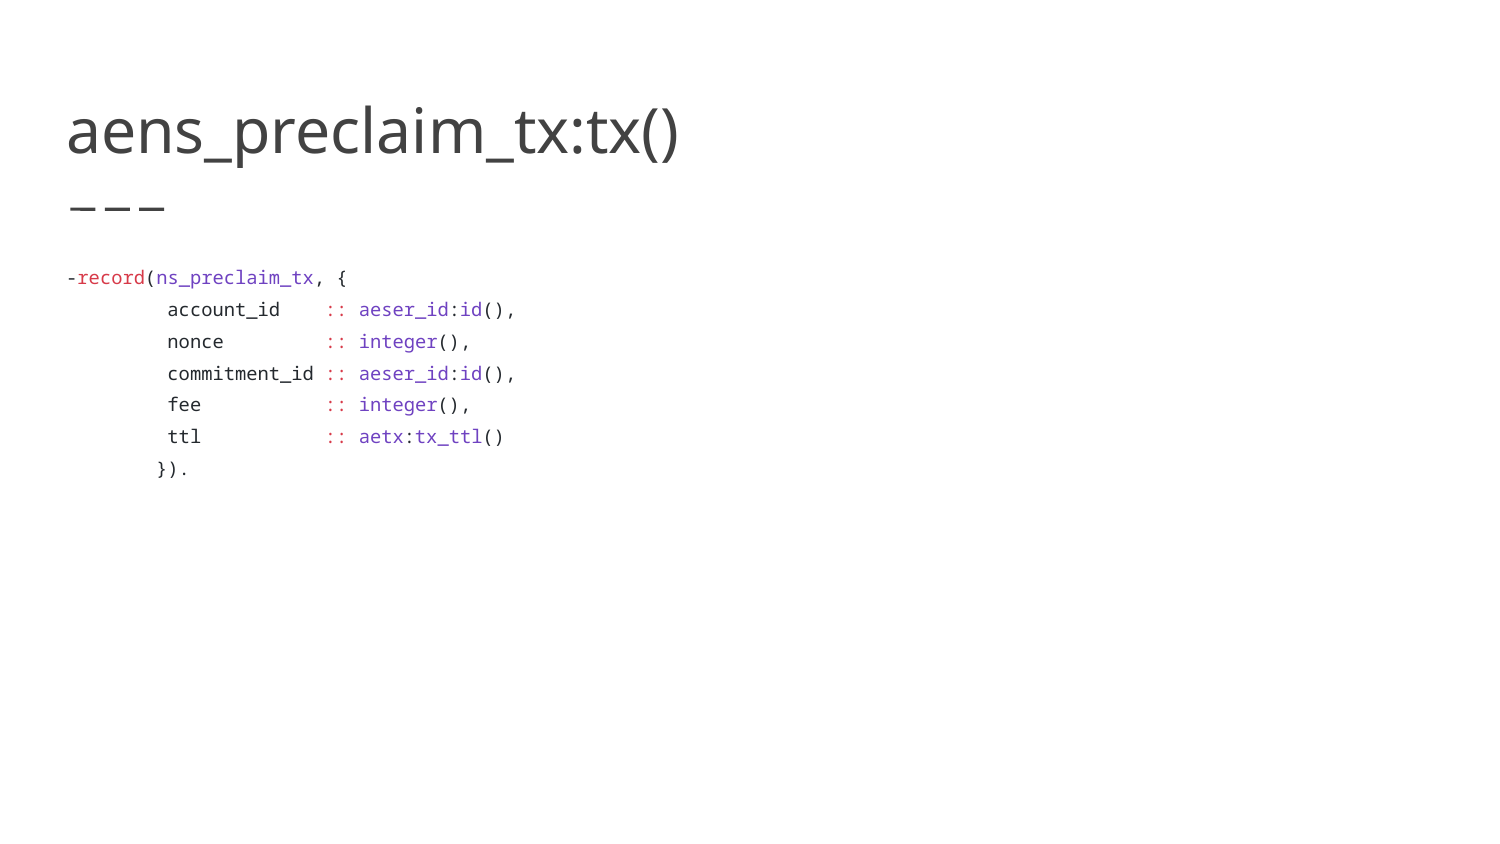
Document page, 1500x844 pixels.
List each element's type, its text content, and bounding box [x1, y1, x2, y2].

list -record(ns_preclaim_tx, { account_id :: aeser_id:id(), nonce :: integer(), commitment_id :: aeser_id:id(), fee :: integer(), ttl :: aetx:tx_ttl() }). [51, 240, 1449, 750]
title aens_preclaim_tx:tx() [51, 61, 1449, 182]
